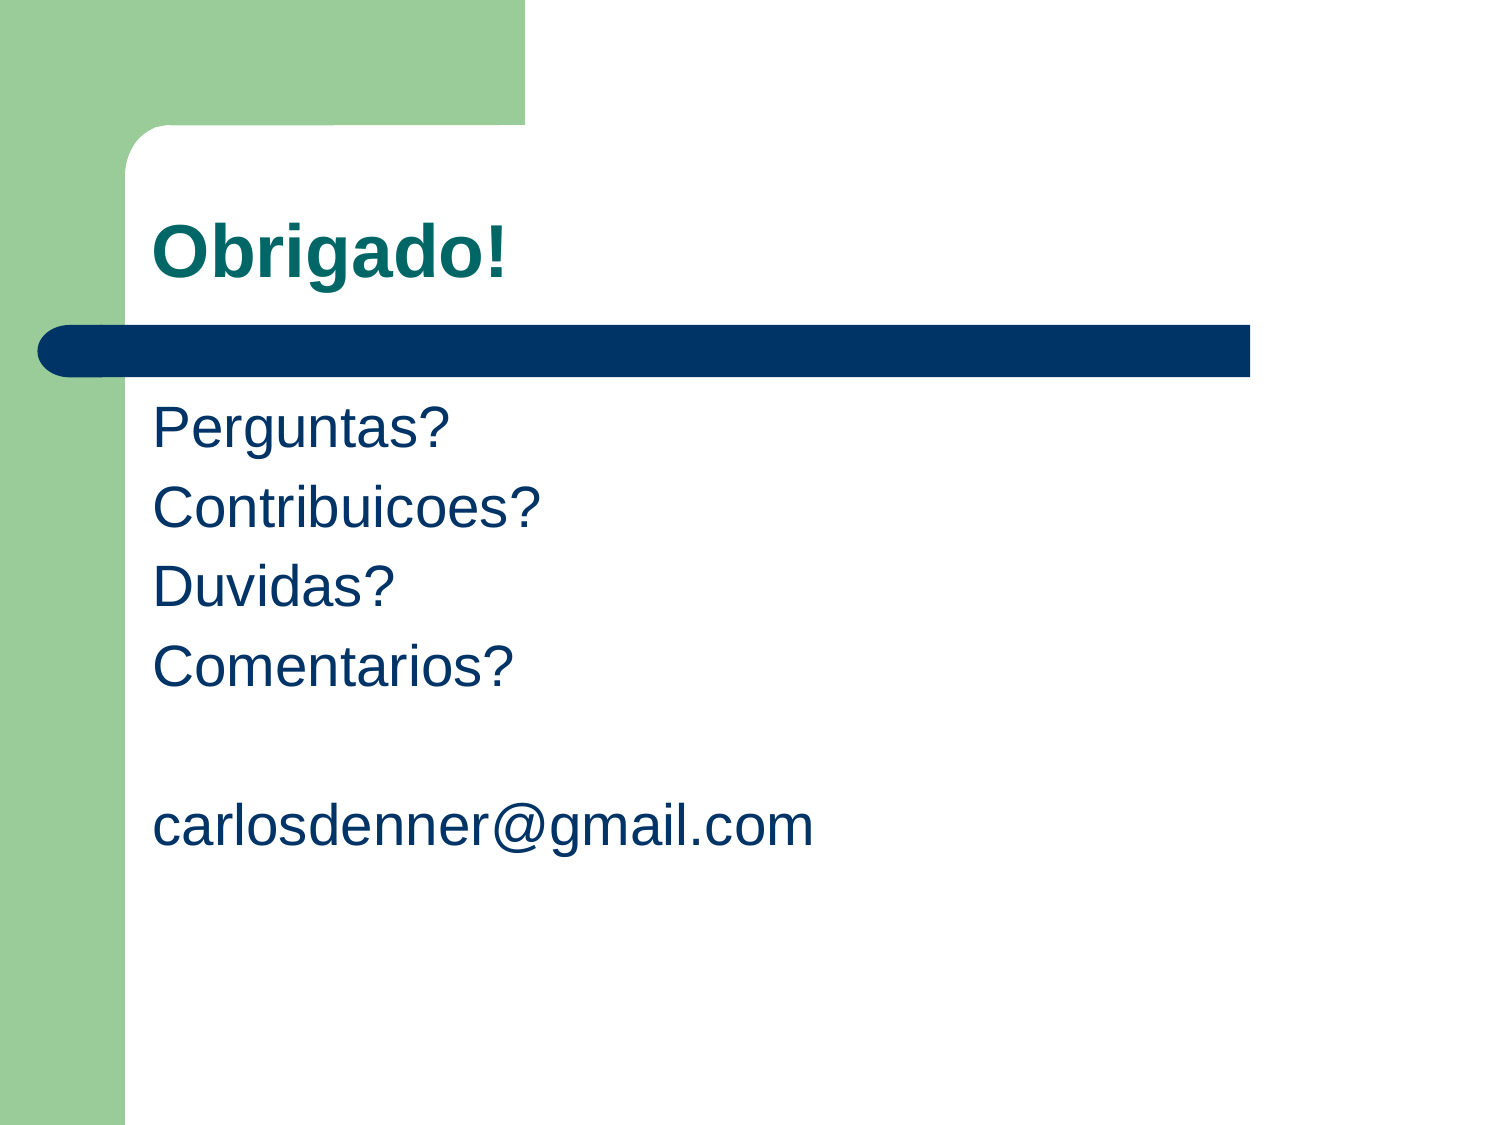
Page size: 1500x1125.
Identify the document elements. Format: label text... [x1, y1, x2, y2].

title Obrigado! [136, 136, 1414, 301]
list Perguntas? Contribuicoes? Duvidas? Comentarios? carlosdenner@gmail.com [137, 387, 1400, 999]
